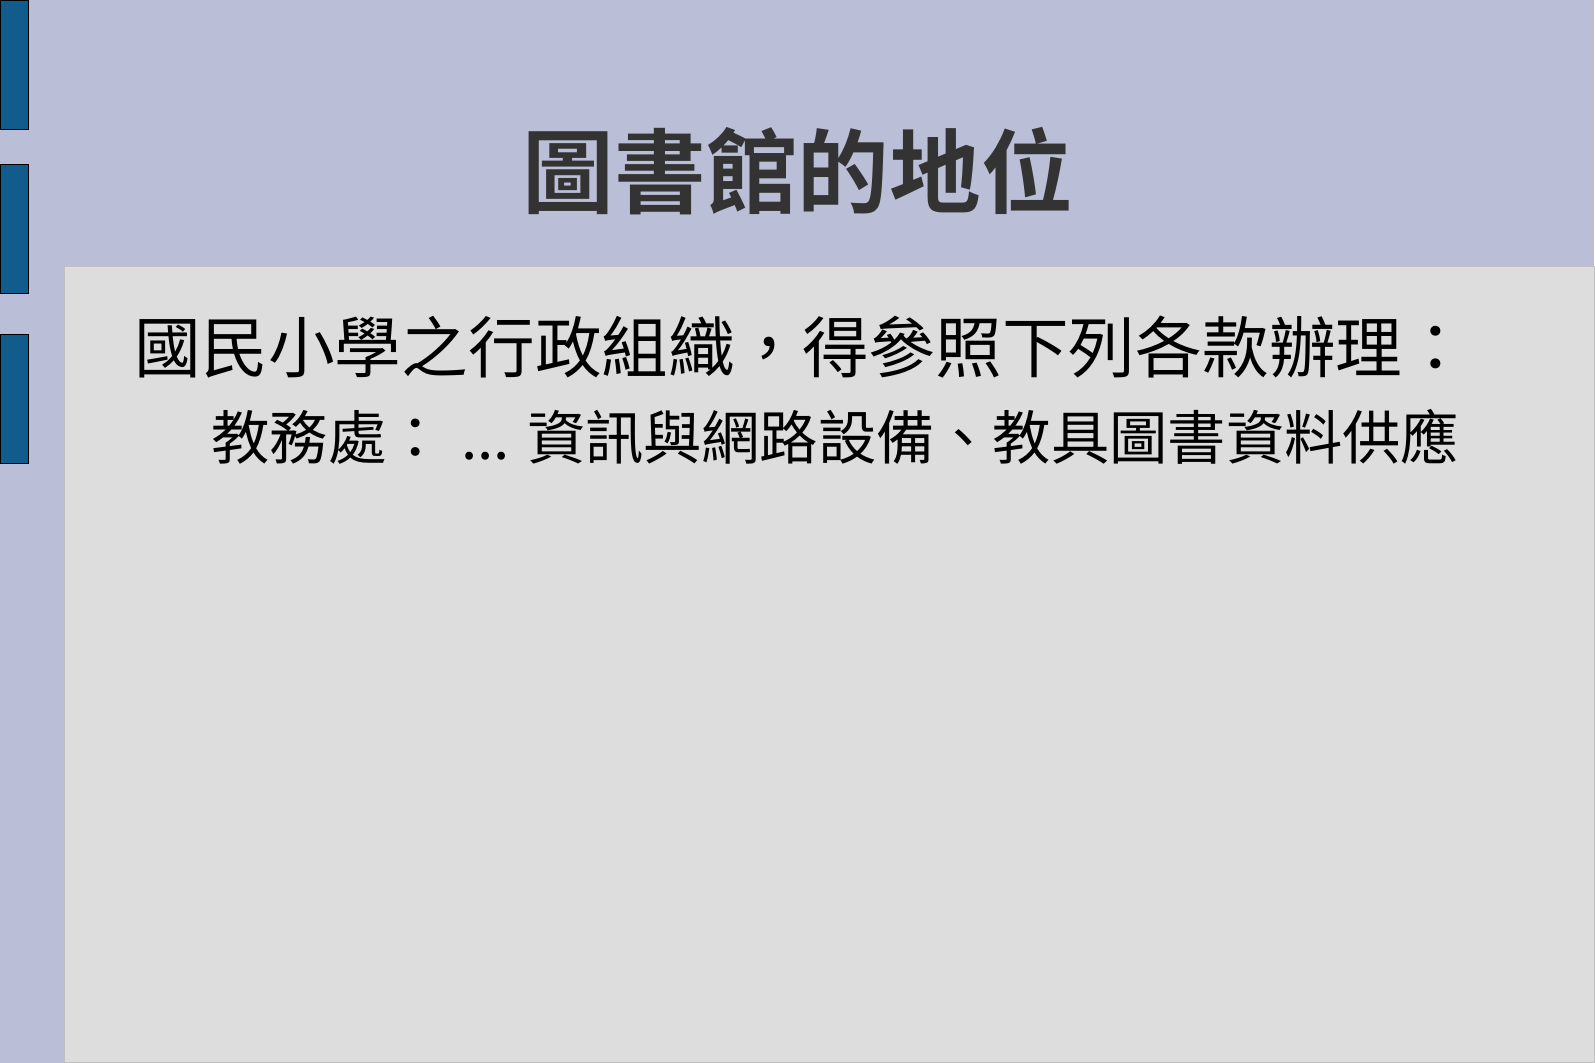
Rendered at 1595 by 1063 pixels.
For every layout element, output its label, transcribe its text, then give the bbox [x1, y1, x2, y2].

title 圖書館的地位 [117, 78, 1479, 256]
list 國民小學之行政組織，得參照下列各款辦理： 教務處：...資訊與網路設備、教具圖書資料供應 [117, 295, 1479, 966]
